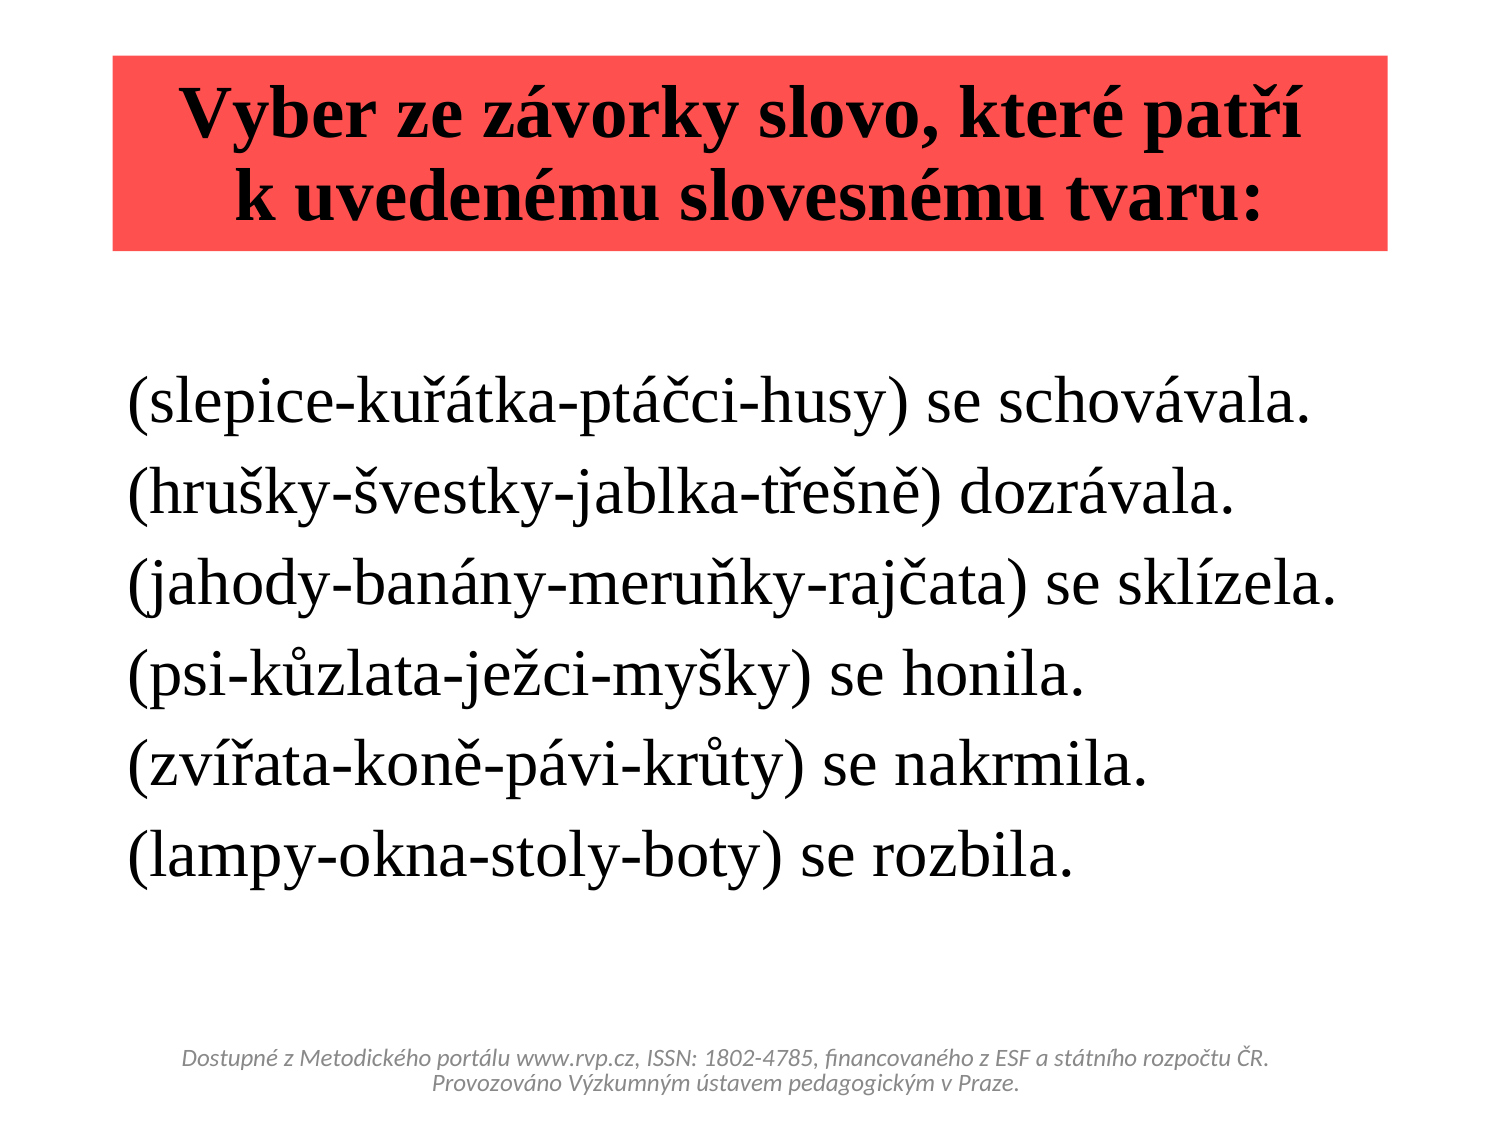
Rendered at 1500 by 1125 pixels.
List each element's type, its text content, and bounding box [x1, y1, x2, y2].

title Vyber ze závorky slovo, které patří k uvedenému slovesnému tvaru: [112, 55, 1388, 252]
list (slepice-kuřátka-ptáčci-husy) se schovávala. (hrušky-švestky-jablka-třešně) dozrávala. (jahody-banány-meruňky-rajčata) se sklízela. (psi-kůzlata-ježci-myšky) se honila. (zvířata-koně-pávi-krůty) se nakrmila. (lampy-okna-stoly-boty) se rozbila. [112, 355, 1388, 1000]
text_box Dostupné z Metodického portálu www.rvp.cz, ISSN: 1802-4785, financovaného z ESF a státního rozpočtu ČR. Provozováno Výzkumným ústavem pedagogickým v Praze. [105, 1042, 1348, 1103]
